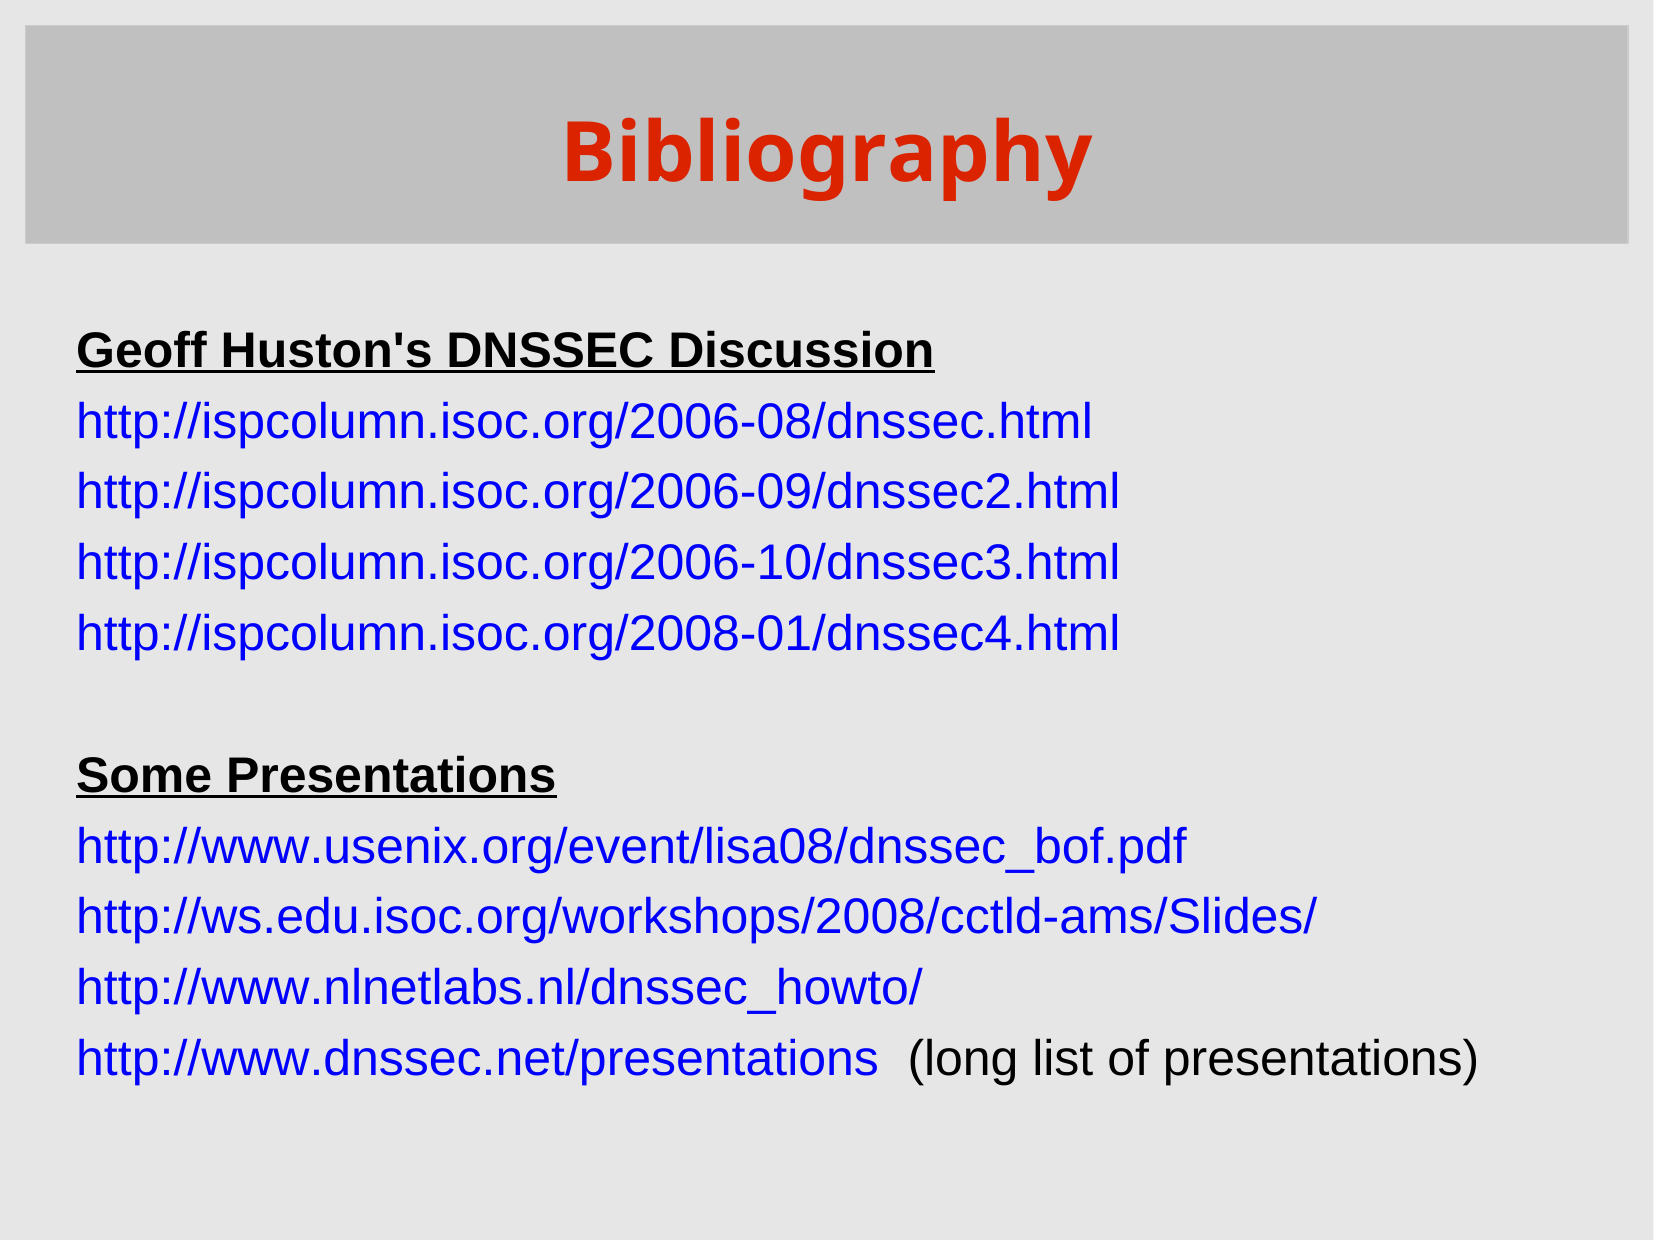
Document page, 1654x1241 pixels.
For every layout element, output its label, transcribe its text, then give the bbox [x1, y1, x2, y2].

list Geoff Huston's DNSSEC Discussion http://ispcolumn.isoc.org/2006-08/dnssec.html http://ispcolumn.isoc.org/2006-09/dnssec2.html http://ispcolumn.isoc.org/2006-10/dnssec3.html http://ispcolumn.isoc.org/2008-01/dnssec4.html Some Presentations http://www.usenix.org/event/lisa08/dnssec_bof.pdf http://ws.edu.isoc.org/workshops/2008/cctld-ams/Slides/ http://www.nlnetlabs.nl/dnssec_howto/ http://www.dnssec.net/presentations (long list of presentations) [59, 322, 1593, 1116]
title Bibliography [121, 46, 1532, 253]
